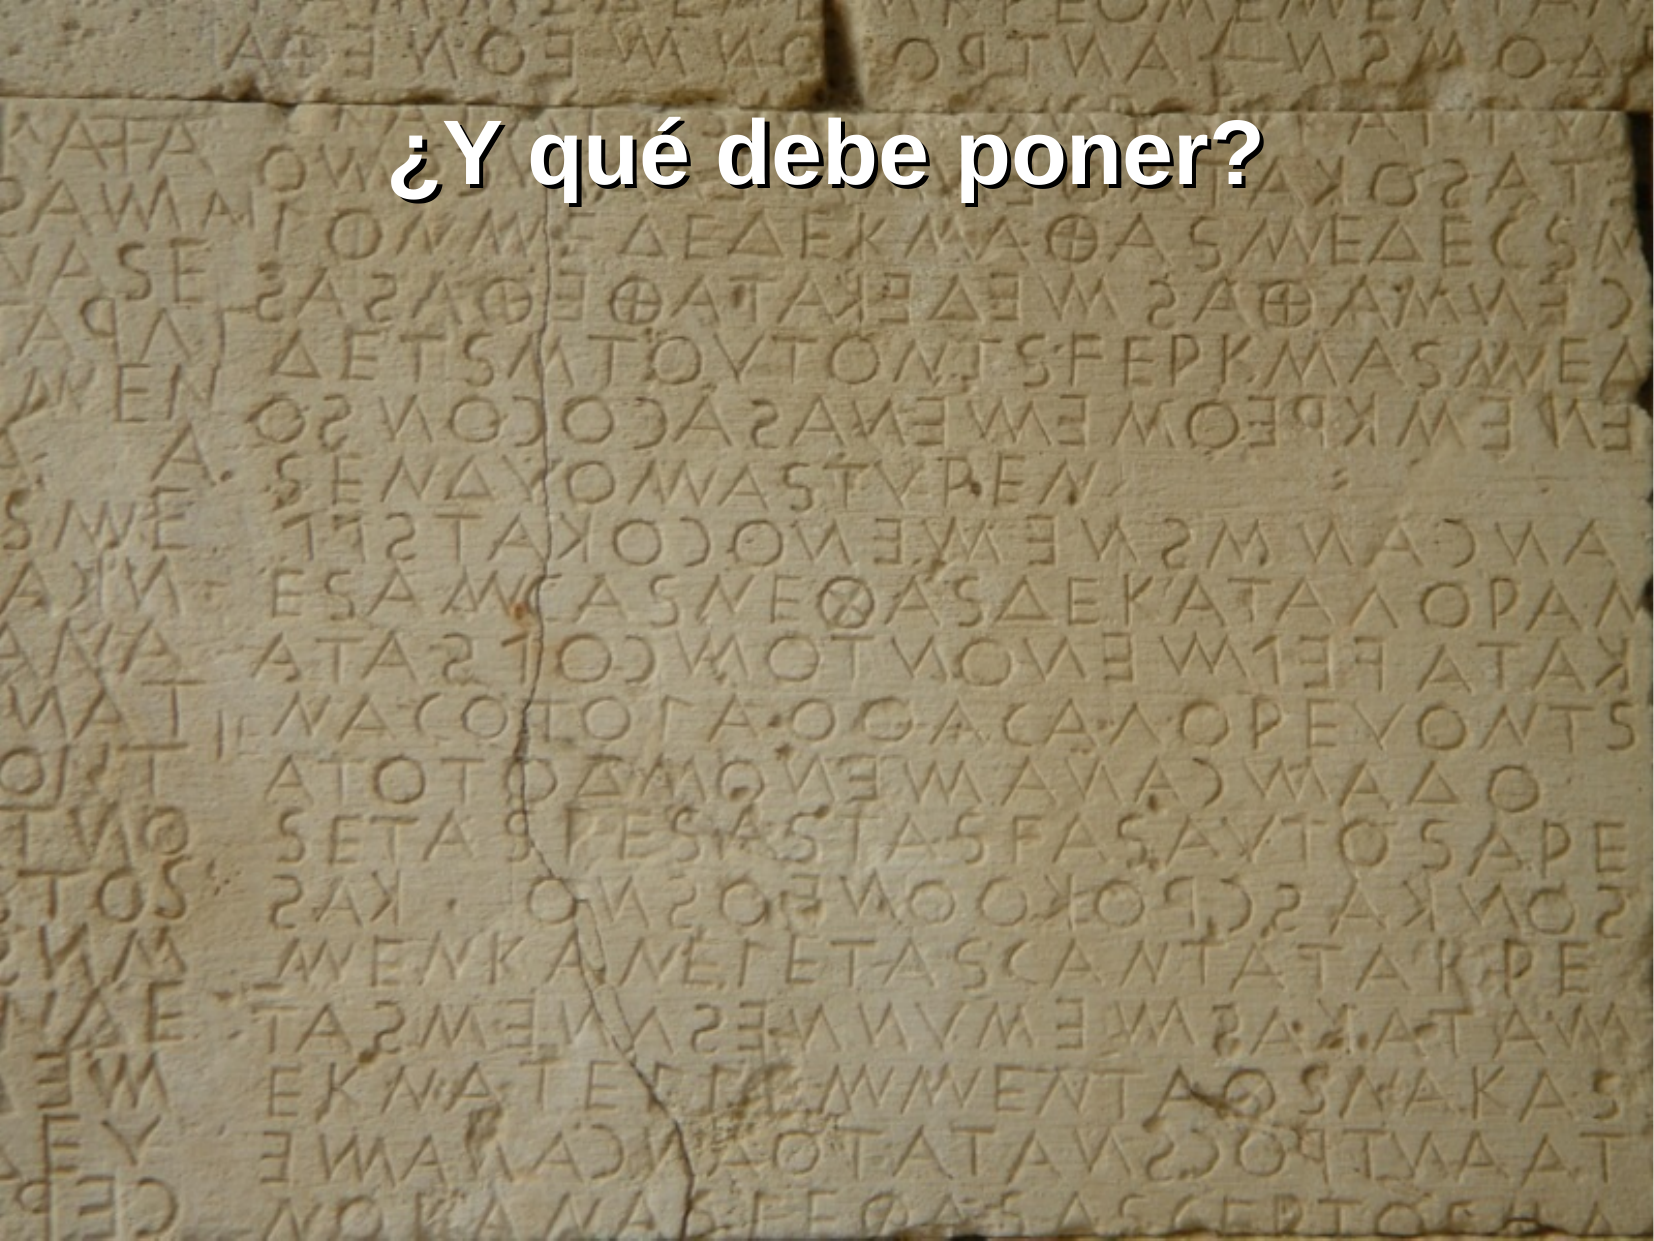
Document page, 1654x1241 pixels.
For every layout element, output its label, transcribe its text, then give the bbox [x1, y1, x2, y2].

title ¿Y qué debe poner? [82, 49, 1571, 257]
picture [0, 0, 1654, 1241]
